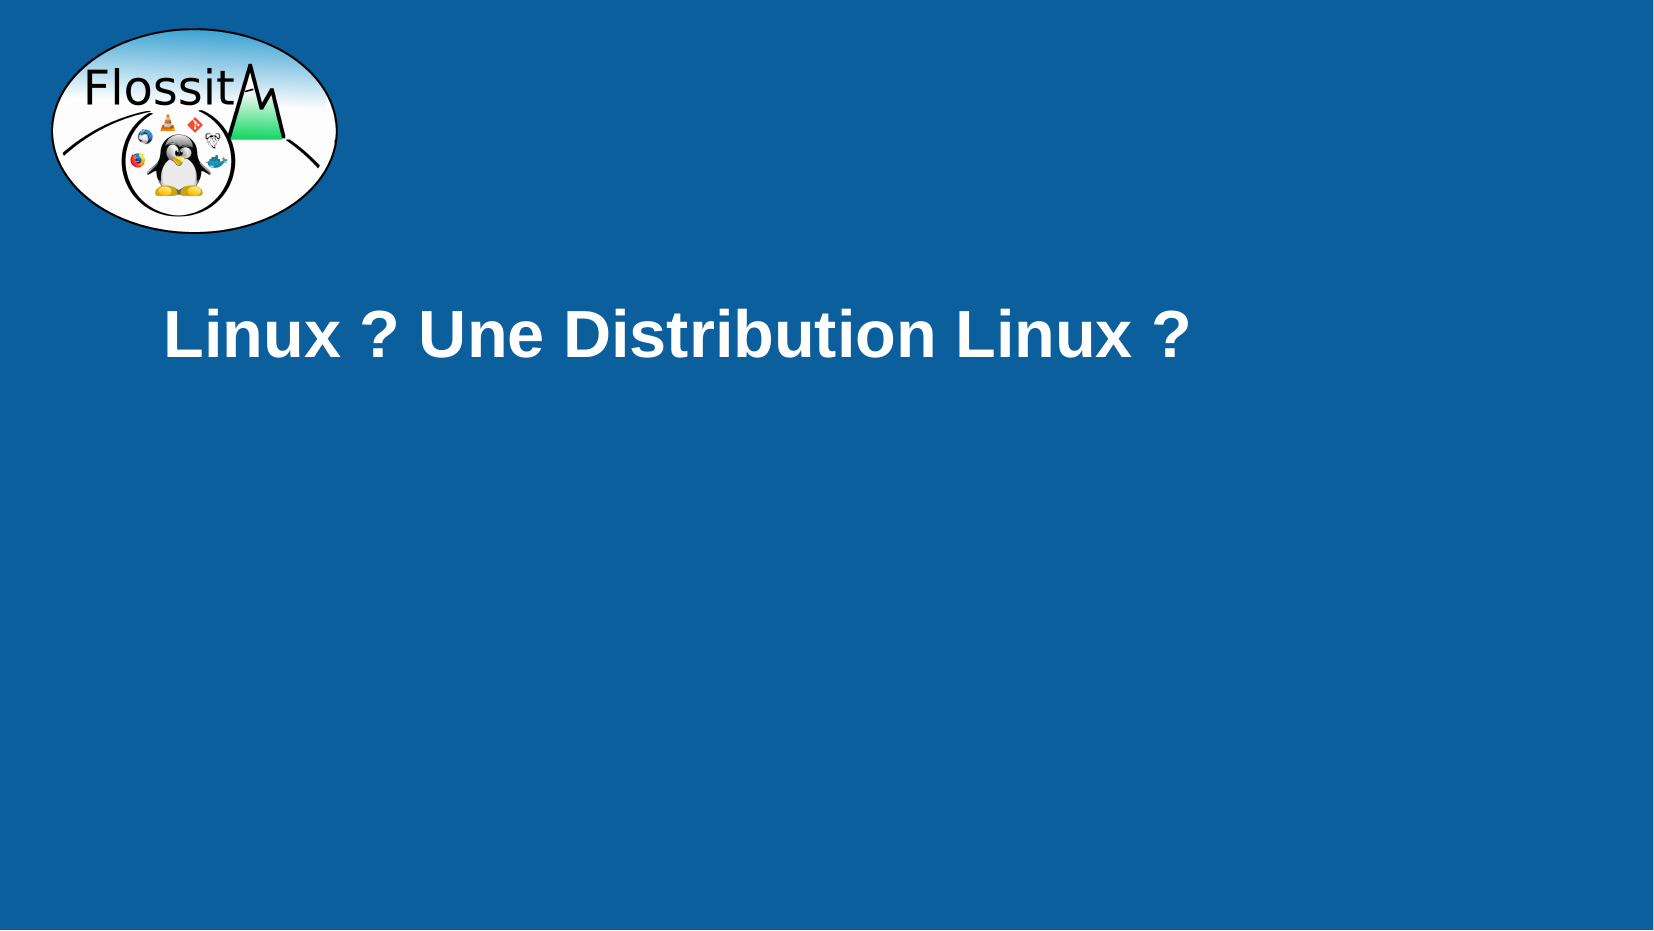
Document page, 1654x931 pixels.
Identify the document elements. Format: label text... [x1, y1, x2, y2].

title Linux ? Une Distribution Linux ? [163, 247, 1524, 372]
picture [50, 27, 339, 235]
